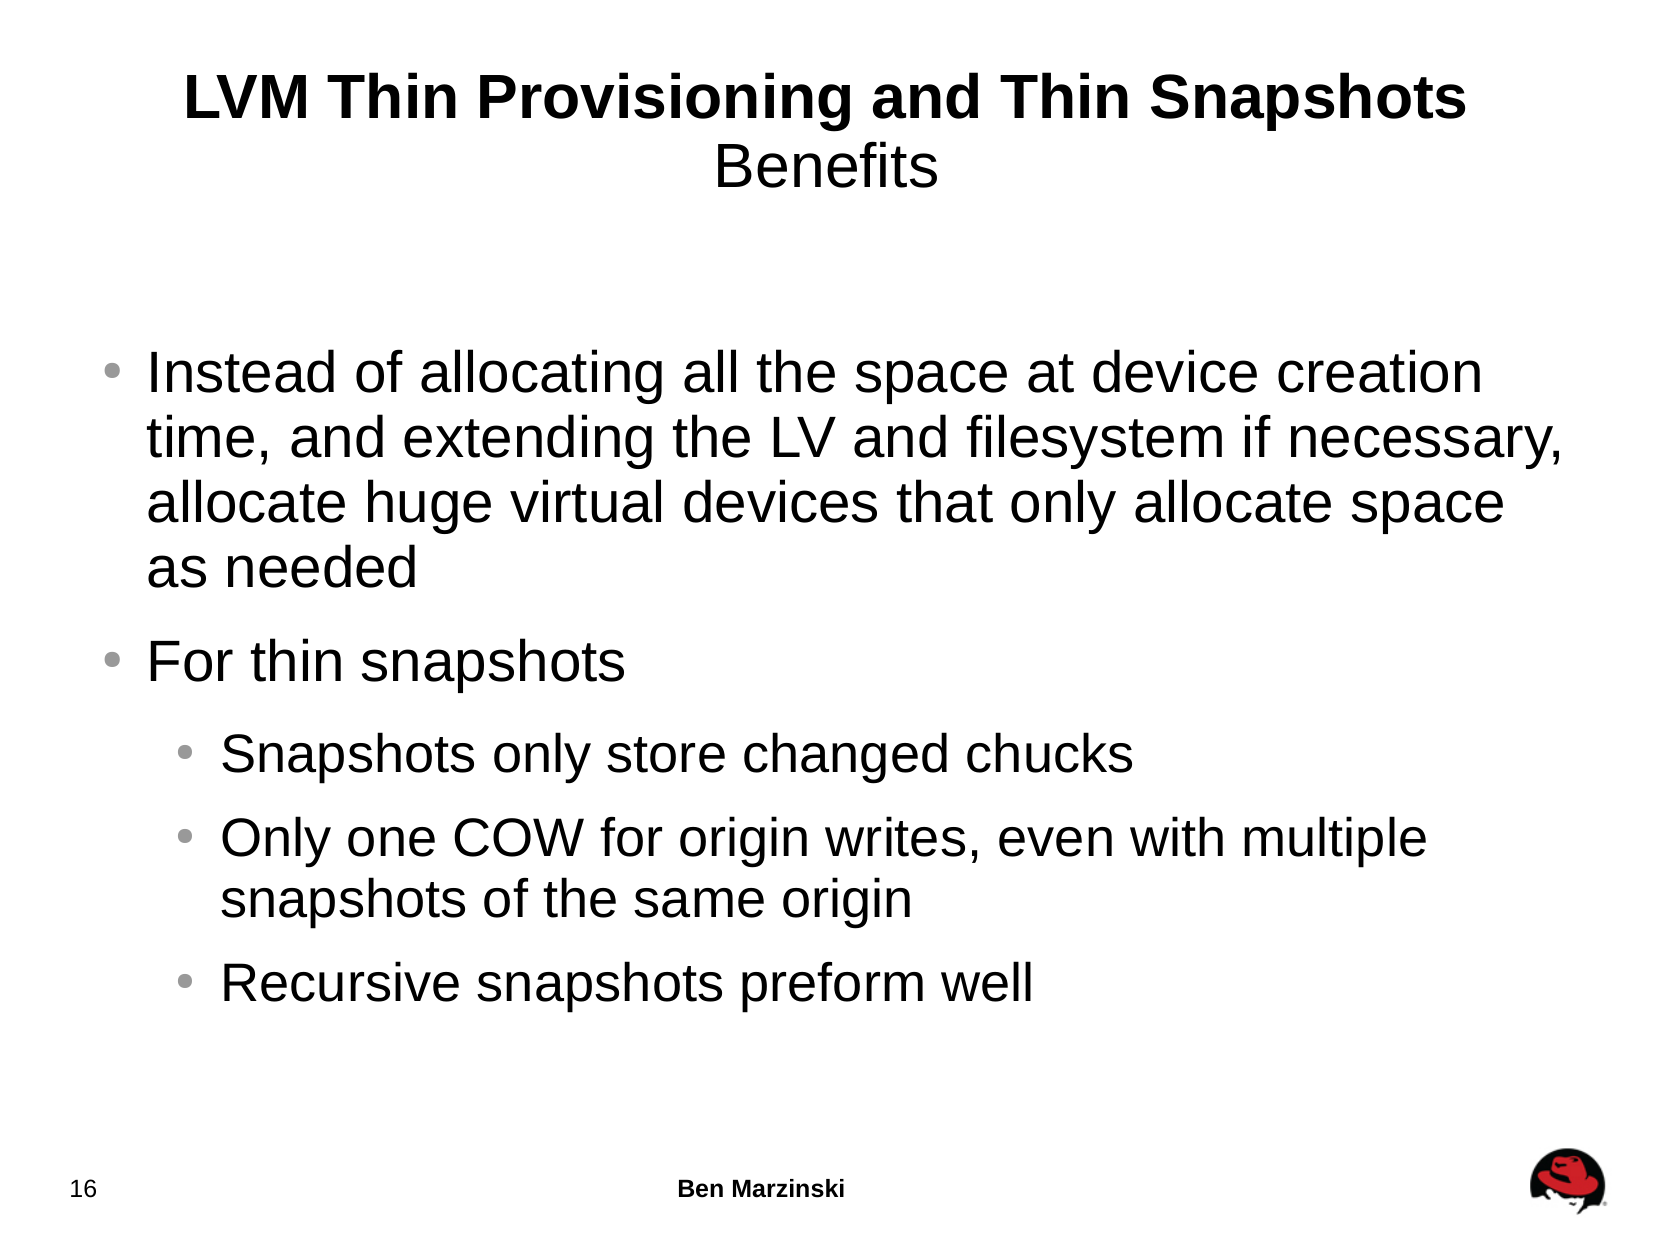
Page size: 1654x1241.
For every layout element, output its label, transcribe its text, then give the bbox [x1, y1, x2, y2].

title LVM Thin Provisioning and Thin Snapshots Benefits [82, 37, 1571, 226]
list Instead of allocating all the space at device creation time, and extending the LV and filesystem if necessary, allocate huge virtual devices that only allocate space as needed For thin snapshots Snapshots only store changed chucks Only one COW for origin writes, even with multiple snapshots of the same origin Recursive snapshots preform well [86, 244, 1576, 1039]
picture [1529, 1146, 1613, 1224]
